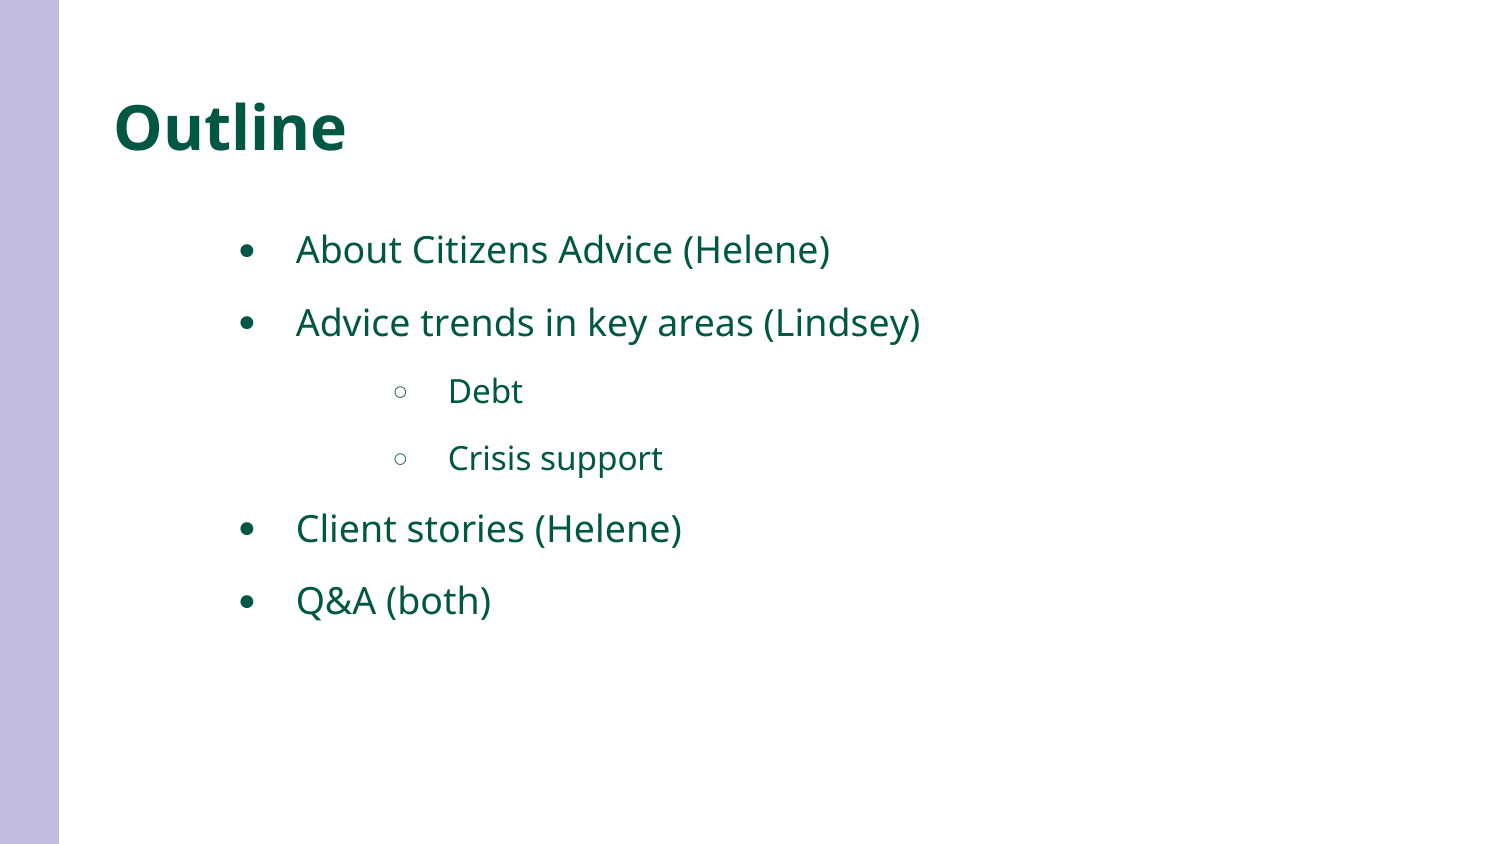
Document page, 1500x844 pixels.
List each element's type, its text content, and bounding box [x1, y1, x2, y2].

list About Citizens Advice (Helene) Advice trends in key areas (Lindsey) Debt Crisis support Client stories (Helene) Q&A (both) [187, 204, 1396, 765]
title Outline [98, 72, 1396, 174]
